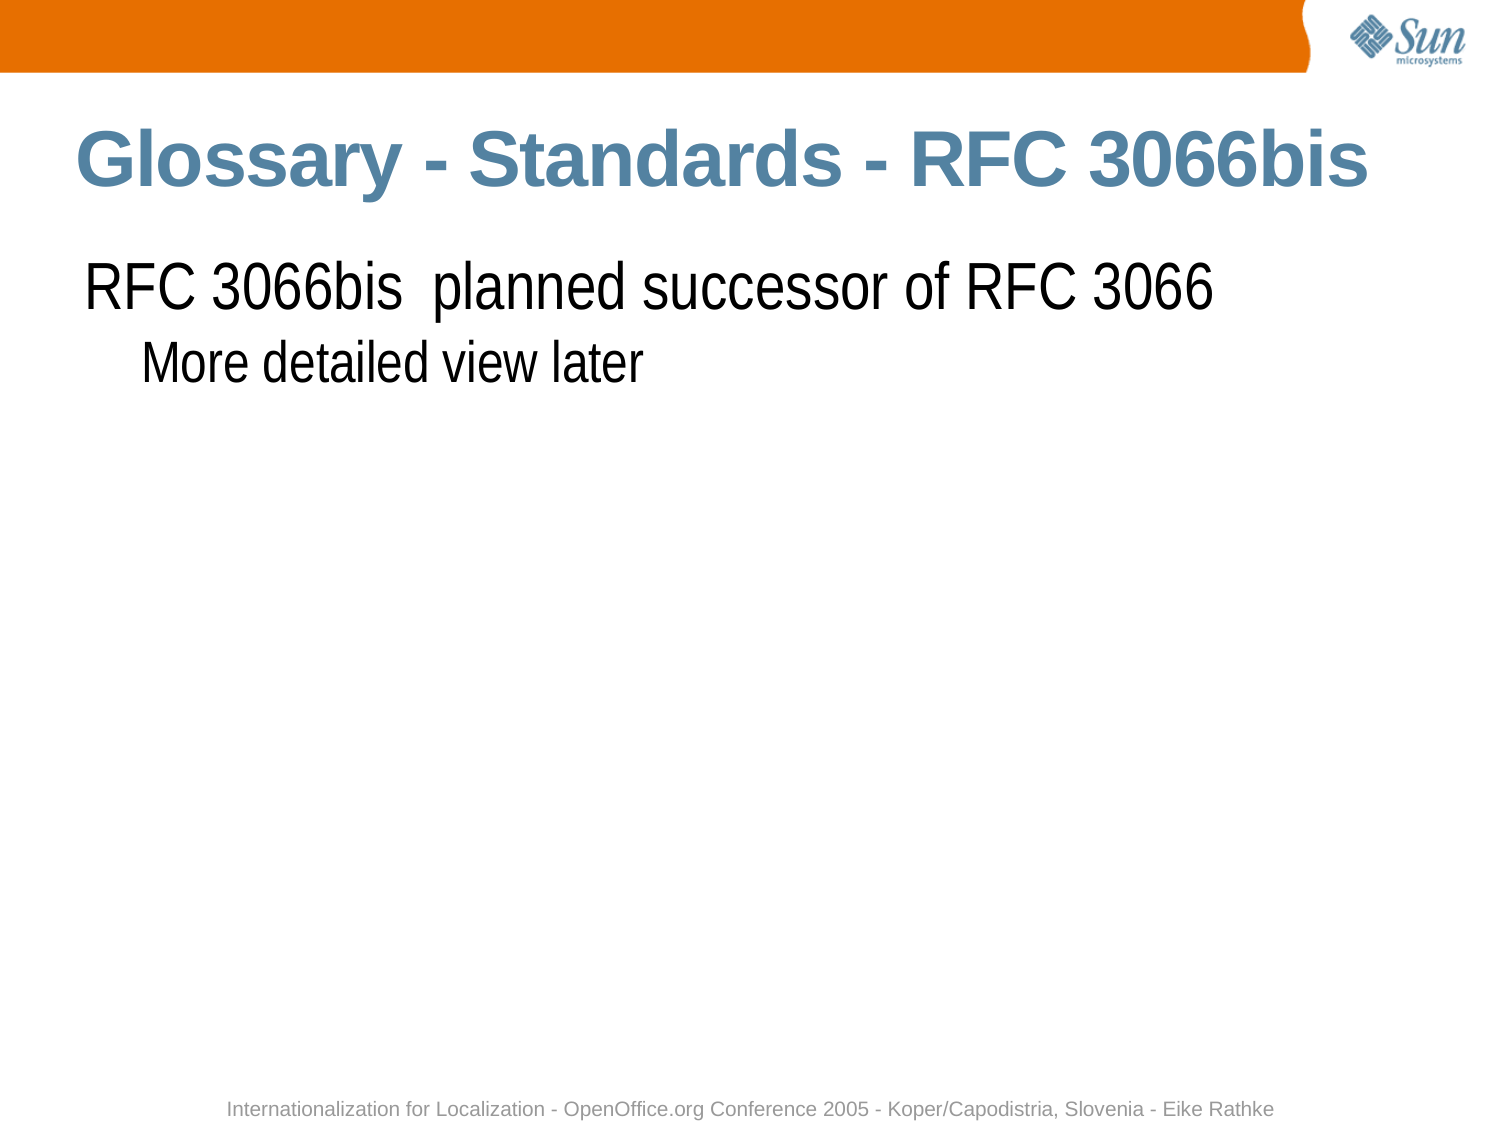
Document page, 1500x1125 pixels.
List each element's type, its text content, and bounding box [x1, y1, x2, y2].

title Glossary - Standards - RFC 3066bis [75, 122, 1438, 228]
picture [0, 0, 1500, 75]
list RFC 3066bis planned successor of RFC 3066 More detailed view later [64, 257, 1402, 1017]
